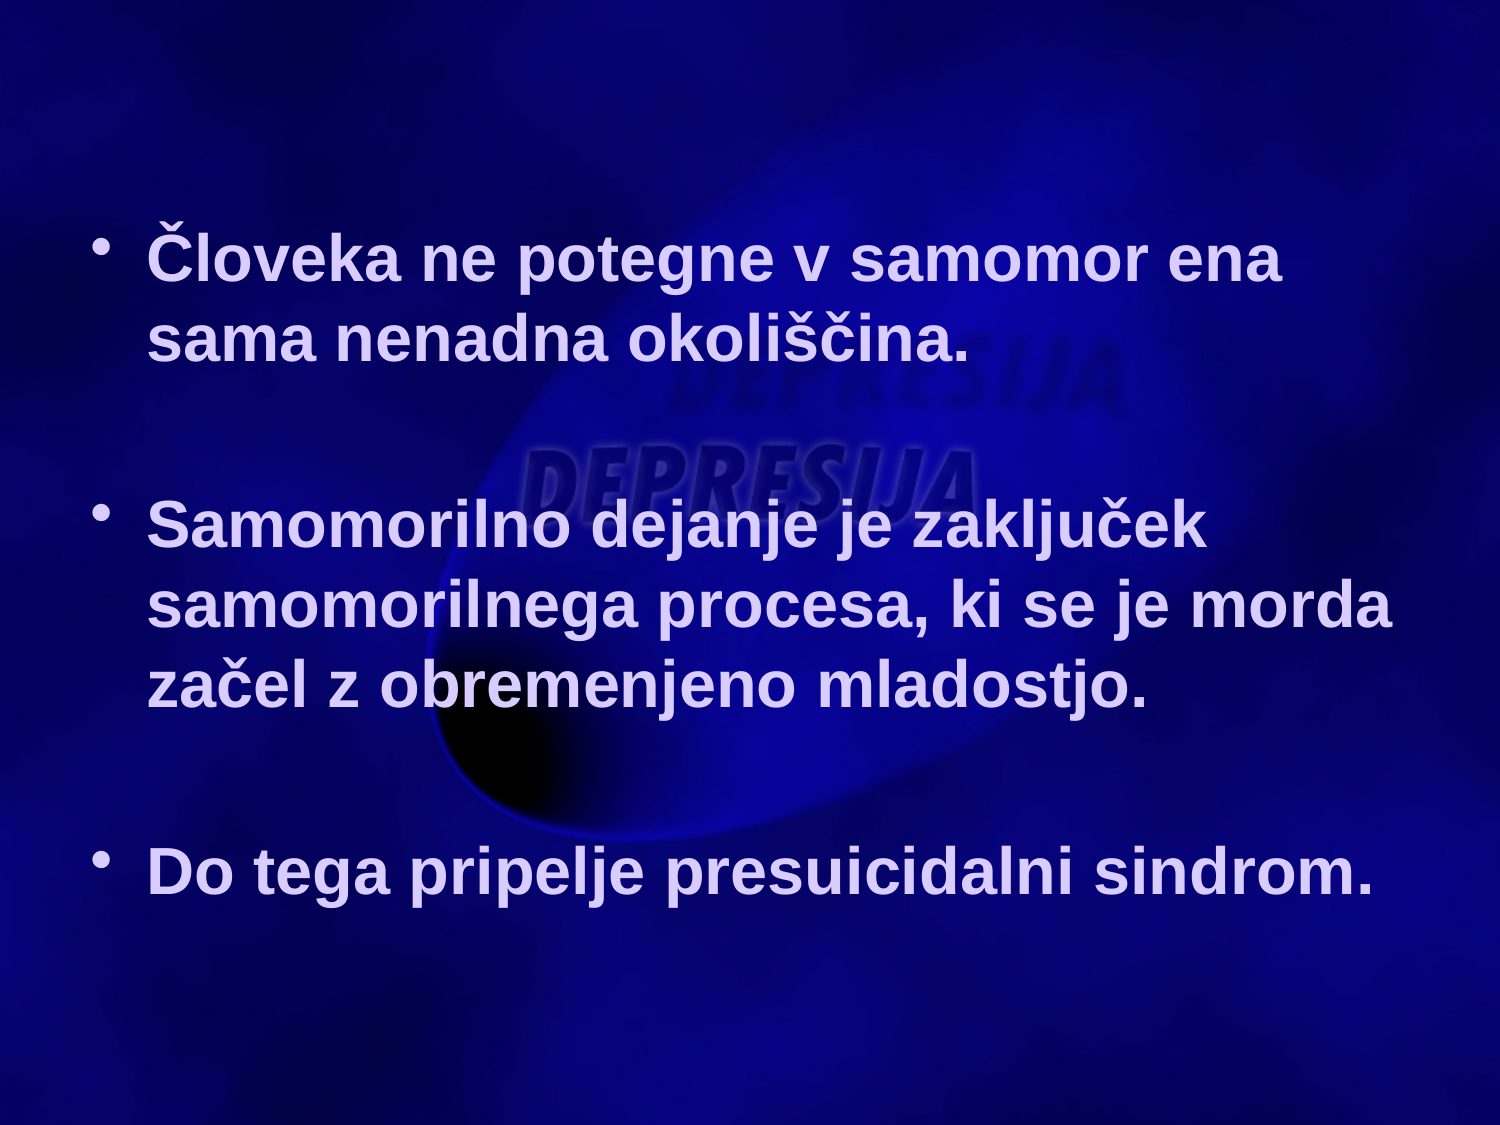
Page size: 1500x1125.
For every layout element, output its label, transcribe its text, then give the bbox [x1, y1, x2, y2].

list Človeka ne potegne v samomor ena sama nenadna okoliščina. Samomorilno dejanje je zaključek samomorilnega procesa, ki se je morda začel z obremenjeno mladostjo. Do tega pripelje presuicidalni sindrom. [75, 113, 1425, 1005]
picture [0, 0, 1500, 1125]
